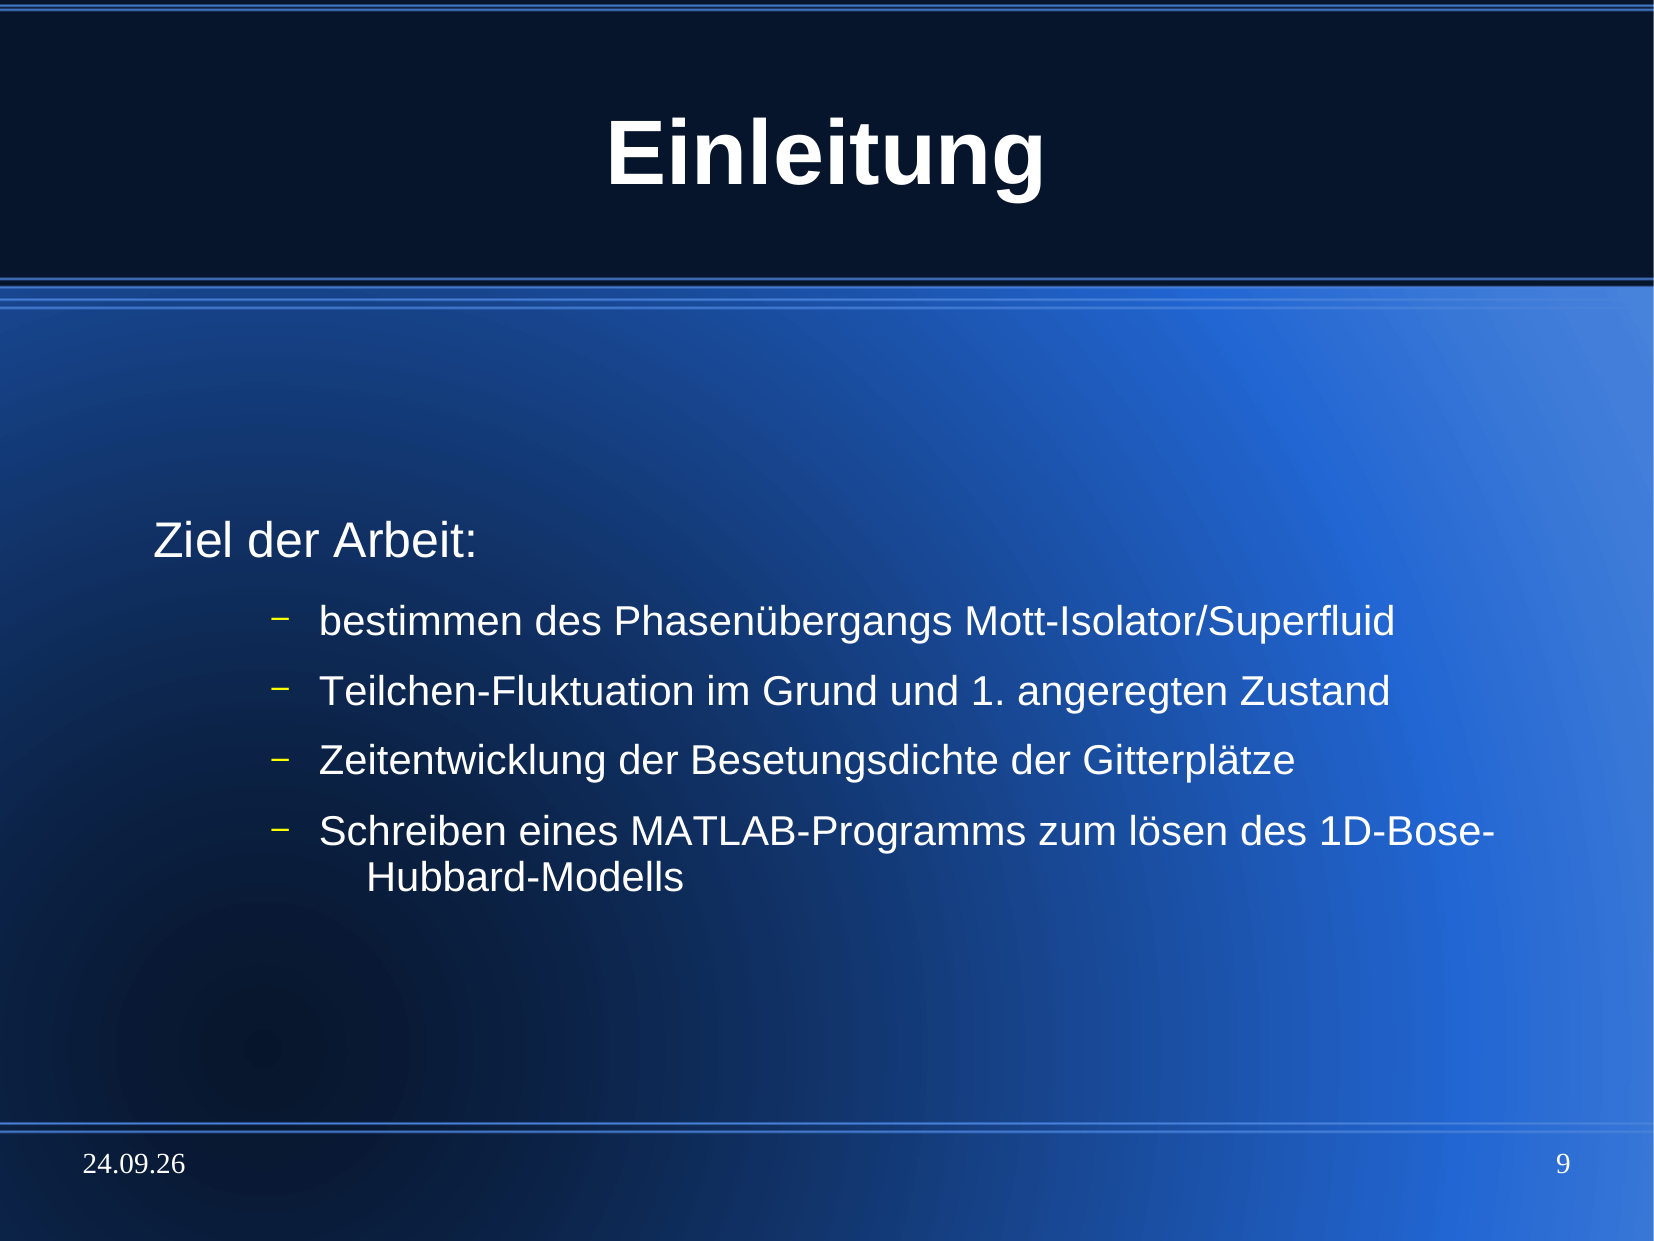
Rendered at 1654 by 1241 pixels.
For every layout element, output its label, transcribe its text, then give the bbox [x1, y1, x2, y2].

list Ziel der Arbeit: bestimmen des Phasenübergangs Mott-Isolator/Superfluid Teilchen-Fluktuation im Grund und 1. angeregten Zustand Zeitentwicklung der Besetungsdichte der Gitterplätze Schreiben eines MATLAB-Programms zum lösen des 1D-Bose-Hubbard-Modells [82, 355, 1571, 1058]
title Einleitung [82, 49, 1571, 257]
picture [0, 0, 1654, 1241]
